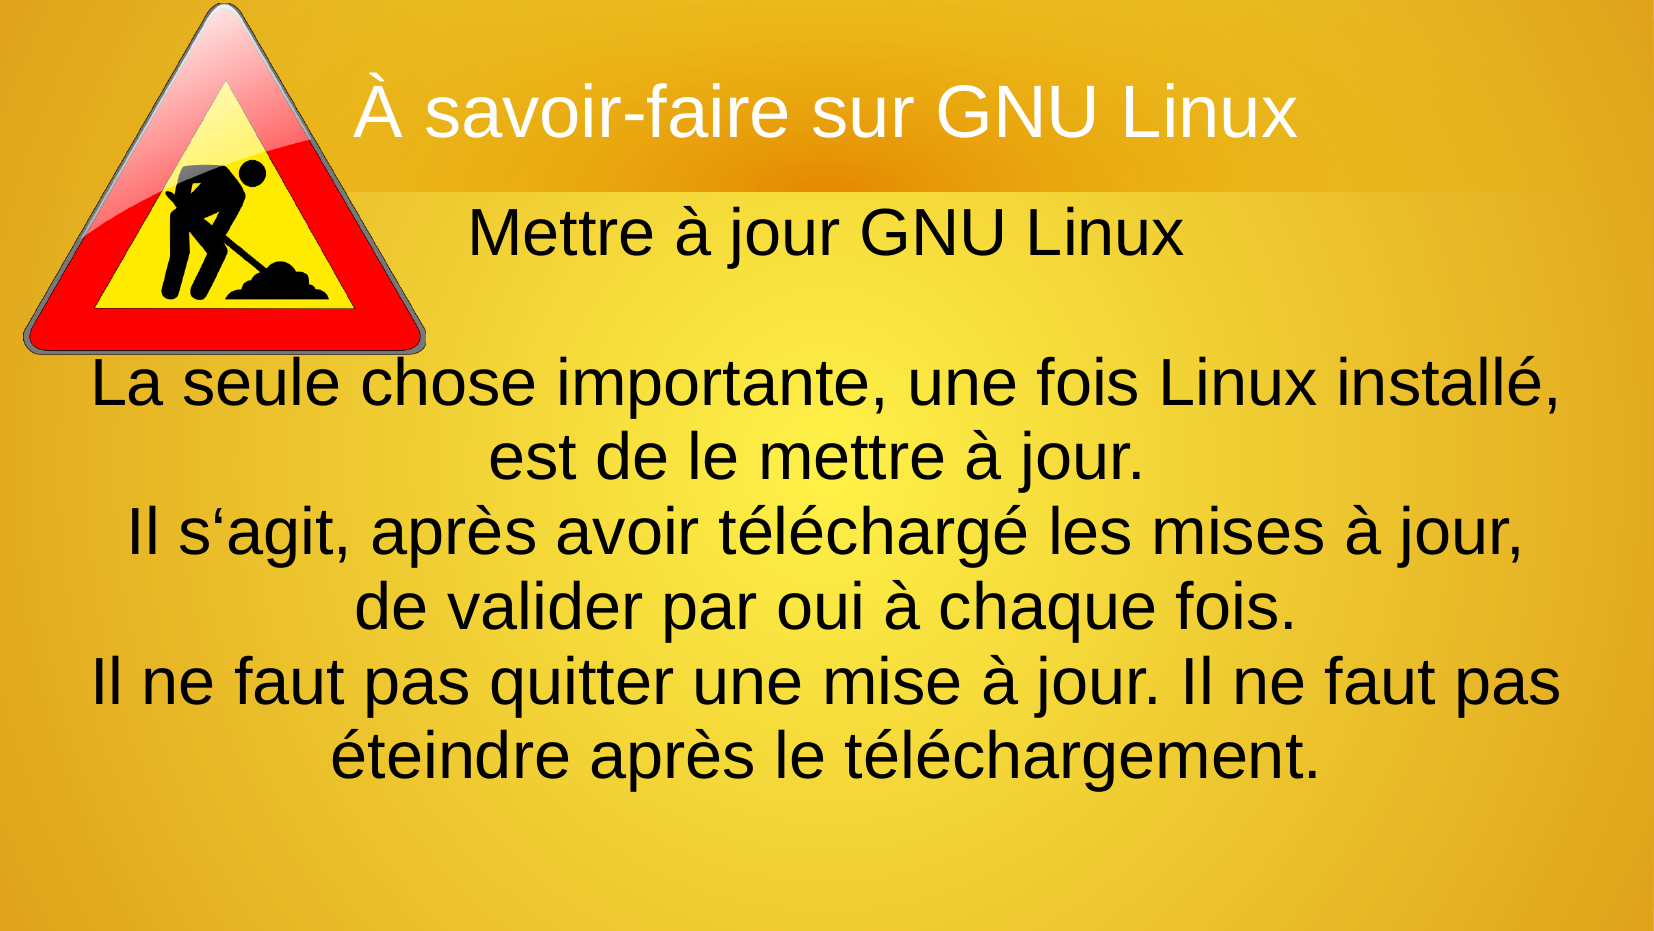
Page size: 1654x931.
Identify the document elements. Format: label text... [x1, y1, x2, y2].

title À savoir-faire sur GNU Linux [426, 35, 1571, 189]
subtitle Mettre à jour GNU Linux La seule chose importante, une fois Linux installé, est de le mettre à jour. Il s‘agit, après avoir téléchargé les mises à jour, de valider par oui à chaque fois. Il ne faut pas quitter une mise à jour. Il ne faut pas éteindre après le téléchargement. [82, 195, 1571, 794]
picture [23, 3, 426, 355]
